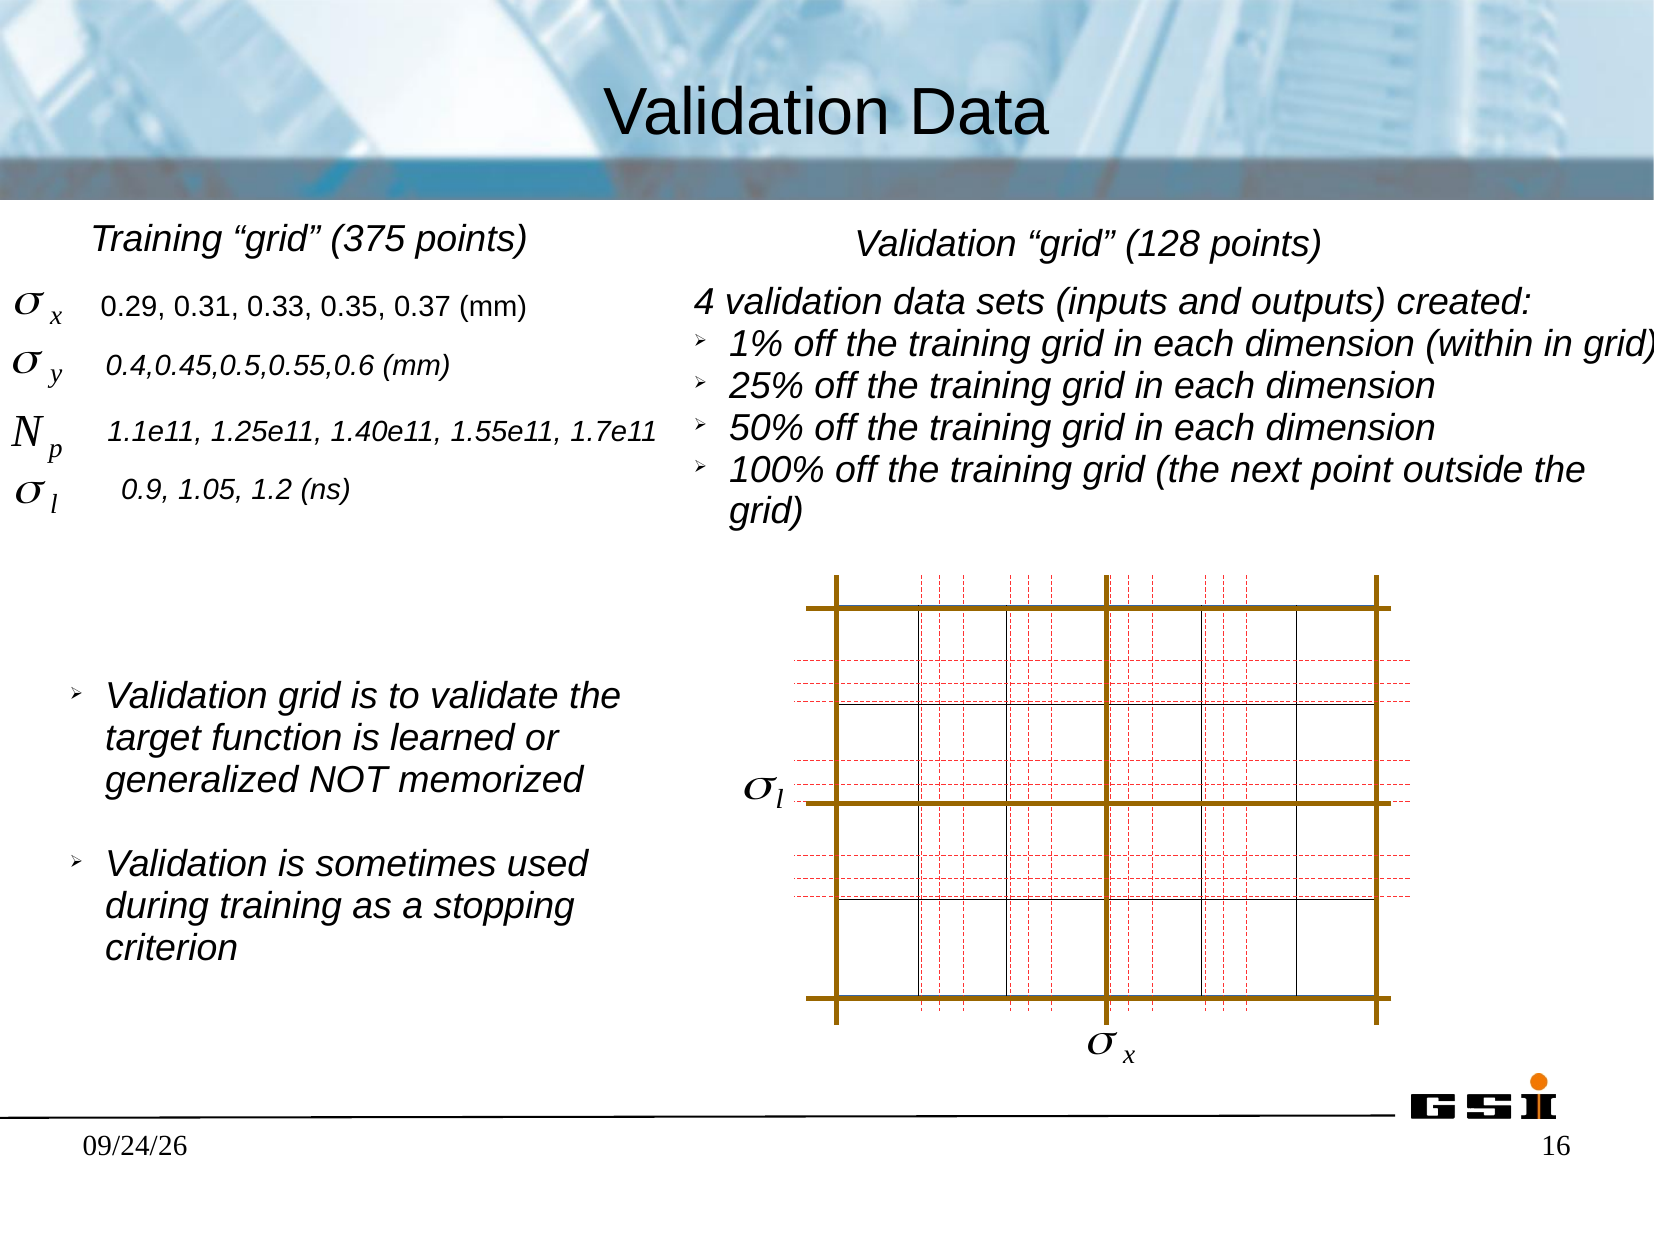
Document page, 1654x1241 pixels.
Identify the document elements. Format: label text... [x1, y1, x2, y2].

text_box [1007, 705, 1104, 801]
text_box [1202, 806, 1296, 899]
text_box [1297, 900, 1374, 996]
text_box [1202, 611, 1296, 704]
text_box [1297, 705, 1374, 801]
text_box [839, 611, 918, 704]
chart [6, 478, 65, 520]
text_box 0.9, 1.05, 1.2 (ns) [106, 465, 449, 547]
text_box [919, 611, 1006, 704]
text_box [919, 806, 1006, 899]
text_box [839, 900, 918, 996]
text_box [1202, 705, 1296, 801]
text_box 0.4,0.45,0.5,0.55,0.6 (mm) [90, 341, 467, 390]
text_box [839, 705, 918, 801]
text_box [1109, 611, 1201, 704]
text_box Validation grid is to validate the target function is learned or generalized NOT memorized Validation is sometimes used during training as a stopping criterion [55, 667, 686, 977]
text_box [839, 806, 918, 899]
text_box 4 validation data sets (inputs and outputs) created: 1% off the training grid in each dimension (within in grid) 25% off the training grid in each dimension 50% off the training grid in each dimension 100% off the training grid (the next point outside the grid) [679, 272, 1654, 541]
text_box Validation “grid” (128 points) [839, 215, 1365, 314]
text_box [919, 705, 1006, 801]
text_box [919, 900, 1006, 996]
text_box [1109, 806, 1201, 899]
picture [1411, 1073, 1556, 1119]
chart [733, 774, 791, 816]
picture [0, 0, 1654, 200]
text_box [1007, 900, 1104, 996]
text_box [1109, 900, 1201, 996]
text_box 1.1e11, 1.25e11, 1.40e11, 1.55e11, 1.7e11 [92, 407, 674, 456]
text_box [1202, 900, 1296, 996]
chart [1077, 1029, 1143, 1071]
title Validation Data [82, 8, 1571, 216]
text_box [1007, 611, 1104, 704]
chart [4, 289, 70, 331]
chart [3, 348, 70, 390]
text_box 0.29, 0.31, 0.33, 0.35, 0.37 (mm) [85, 282, 544, 331]
text_box [1109, 705, 1201, 801]
text_box [1297, 611, 1374, 704]
chart [2, 405, 70, 464]
text_box [1297, 806, 1374, 899]
text_box Training “grid” (375 points) [75, 210, 545, 268]
text_box [1007, 806, 1104, 899]
